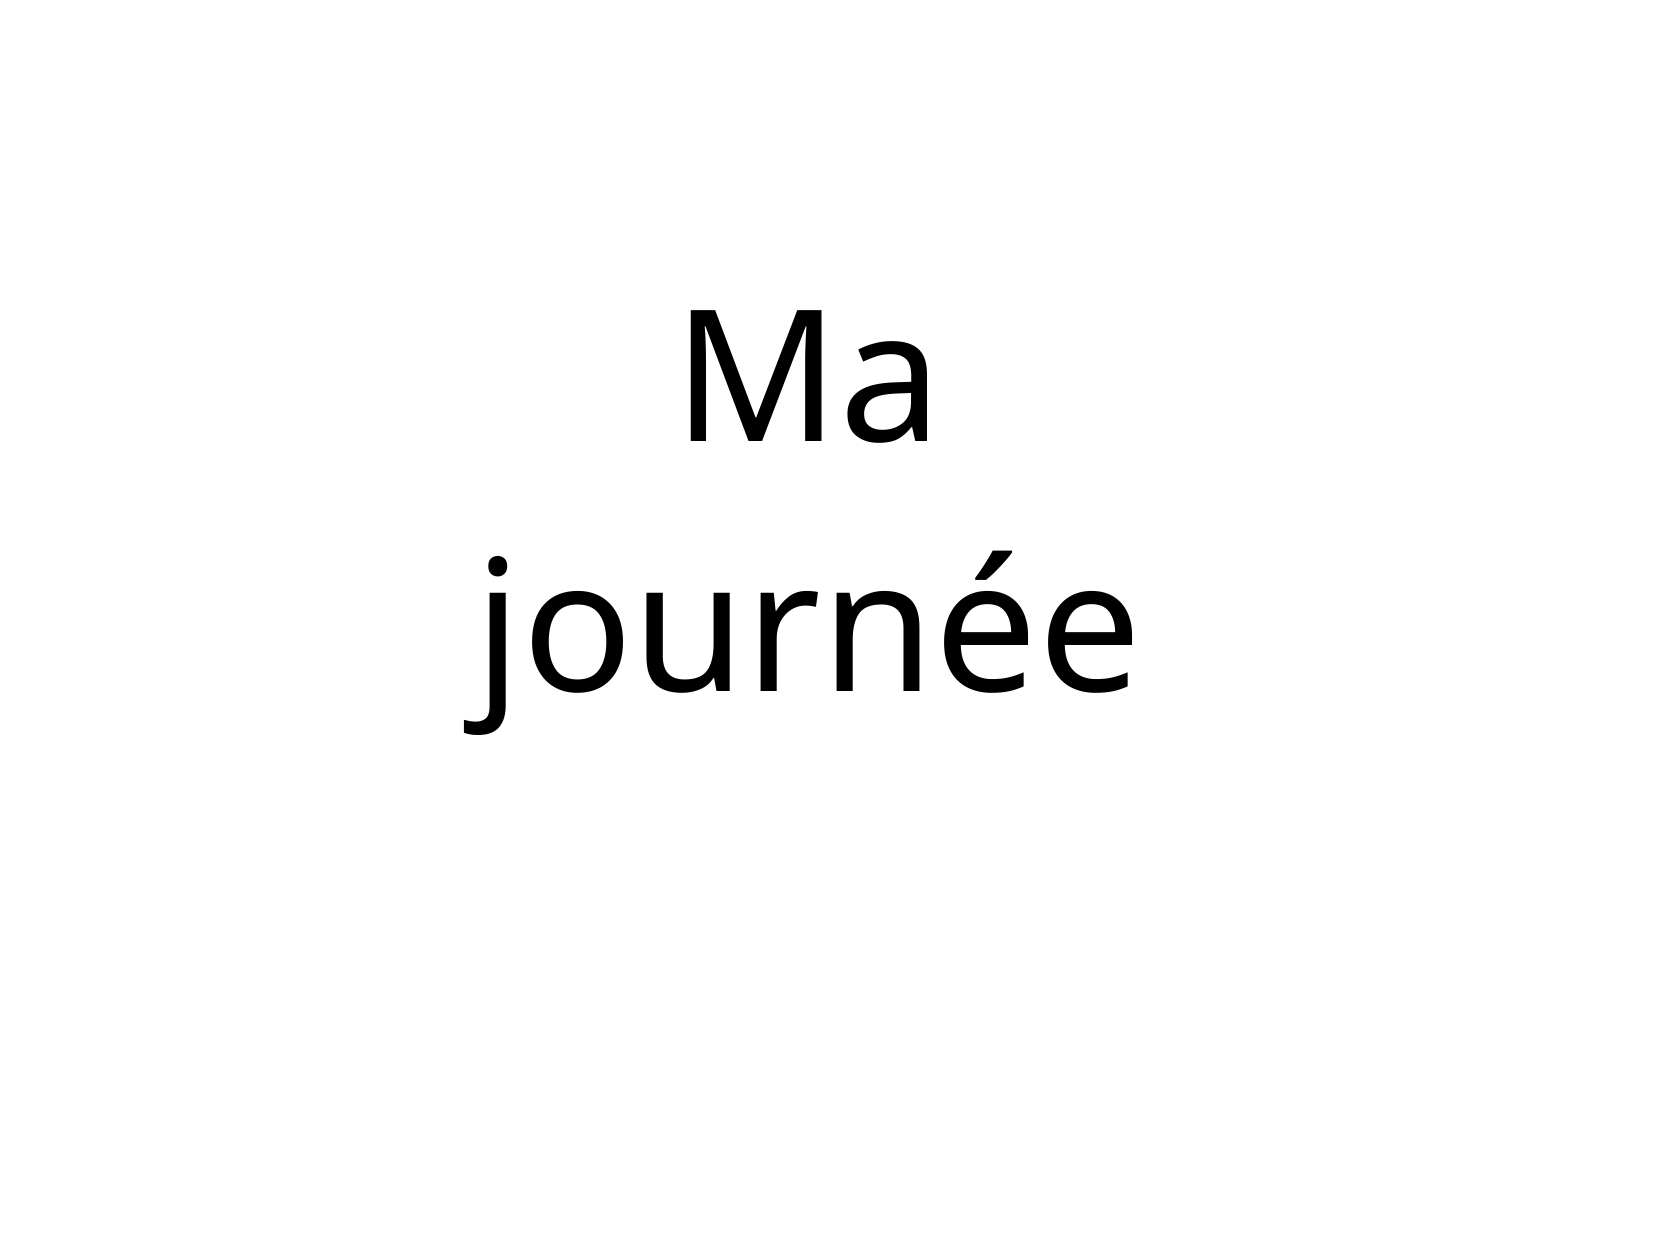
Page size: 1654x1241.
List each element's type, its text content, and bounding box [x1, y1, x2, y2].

text_box Ma journée [316, 347, 1300, 644]
